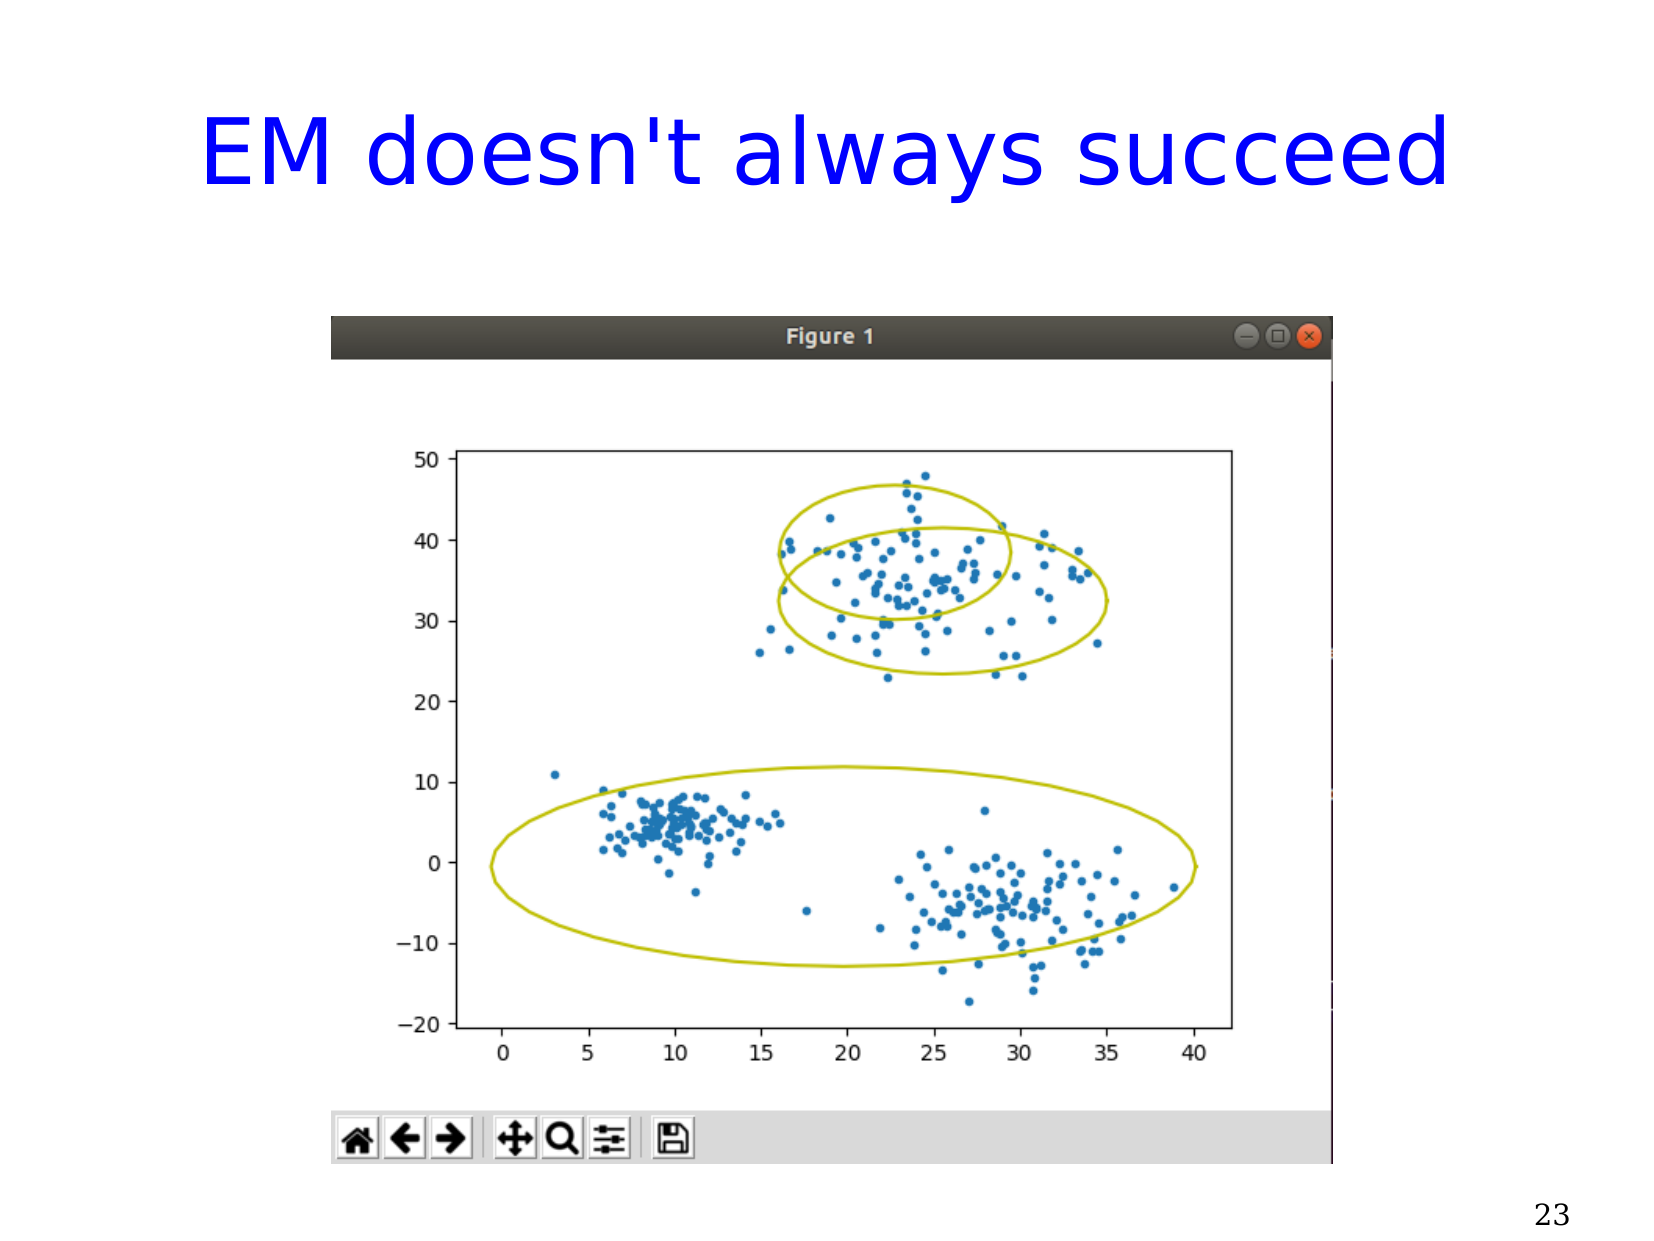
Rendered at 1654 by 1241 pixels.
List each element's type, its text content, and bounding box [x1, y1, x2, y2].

title EM doesn't always succeed [82, 49, 1571, 257]
picture [331, 316, 1333, 1164]
